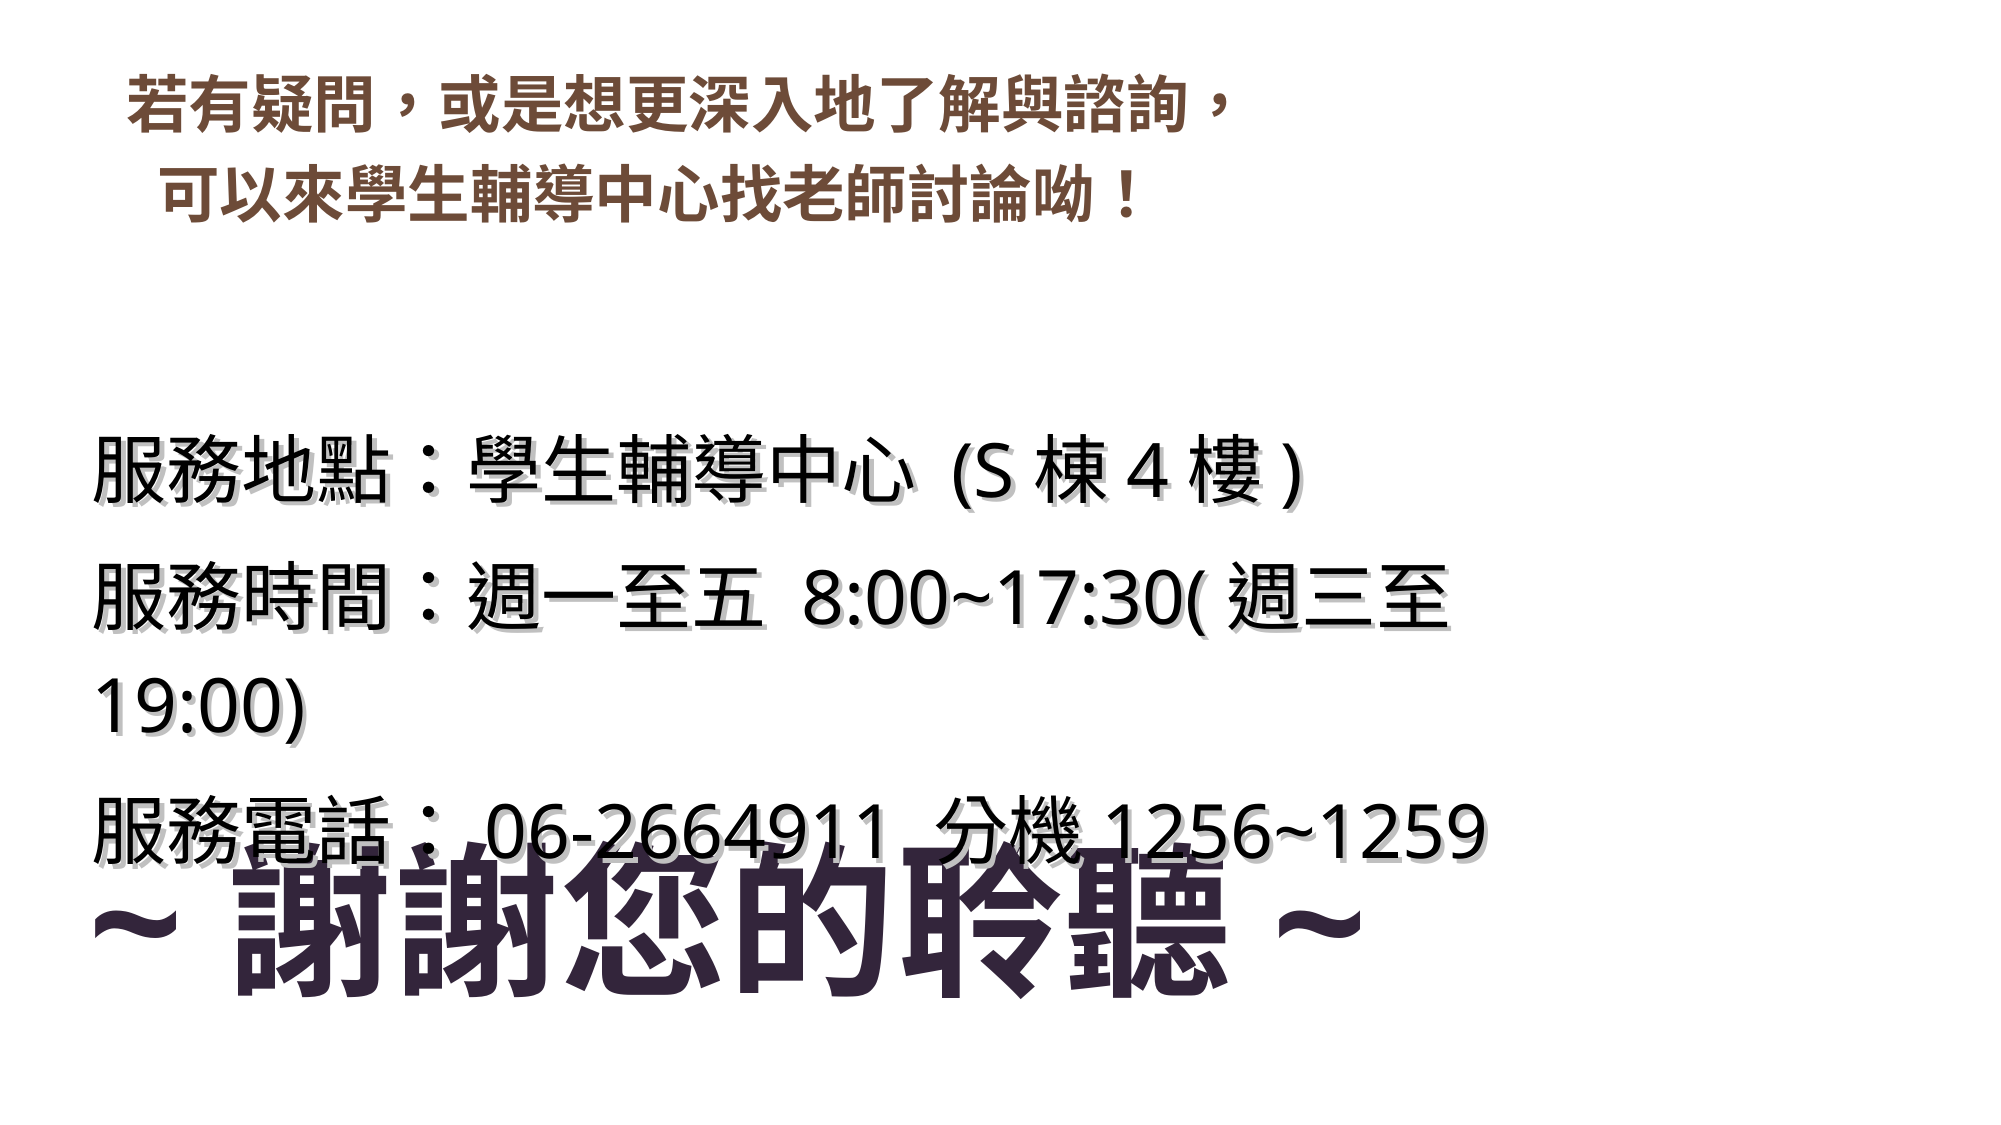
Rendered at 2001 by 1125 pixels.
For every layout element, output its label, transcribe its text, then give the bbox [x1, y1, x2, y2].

text_box 若有疑問，或是想更深入地了解與諮詢，可以來學生輔導中心找老師討論呦！ [102, 42, 1213, 232]
text_box 服務地點：學生輔導中心 (S棟4樓) 服務時間：週一至五 8:00~17:30(週三至19:00) 服務電話：06-2664911 分機1256~1259 [76, 397, 1697, 776]
text_box ~謝謝您的聆聽~ [31, 716, 1426, 1024]
